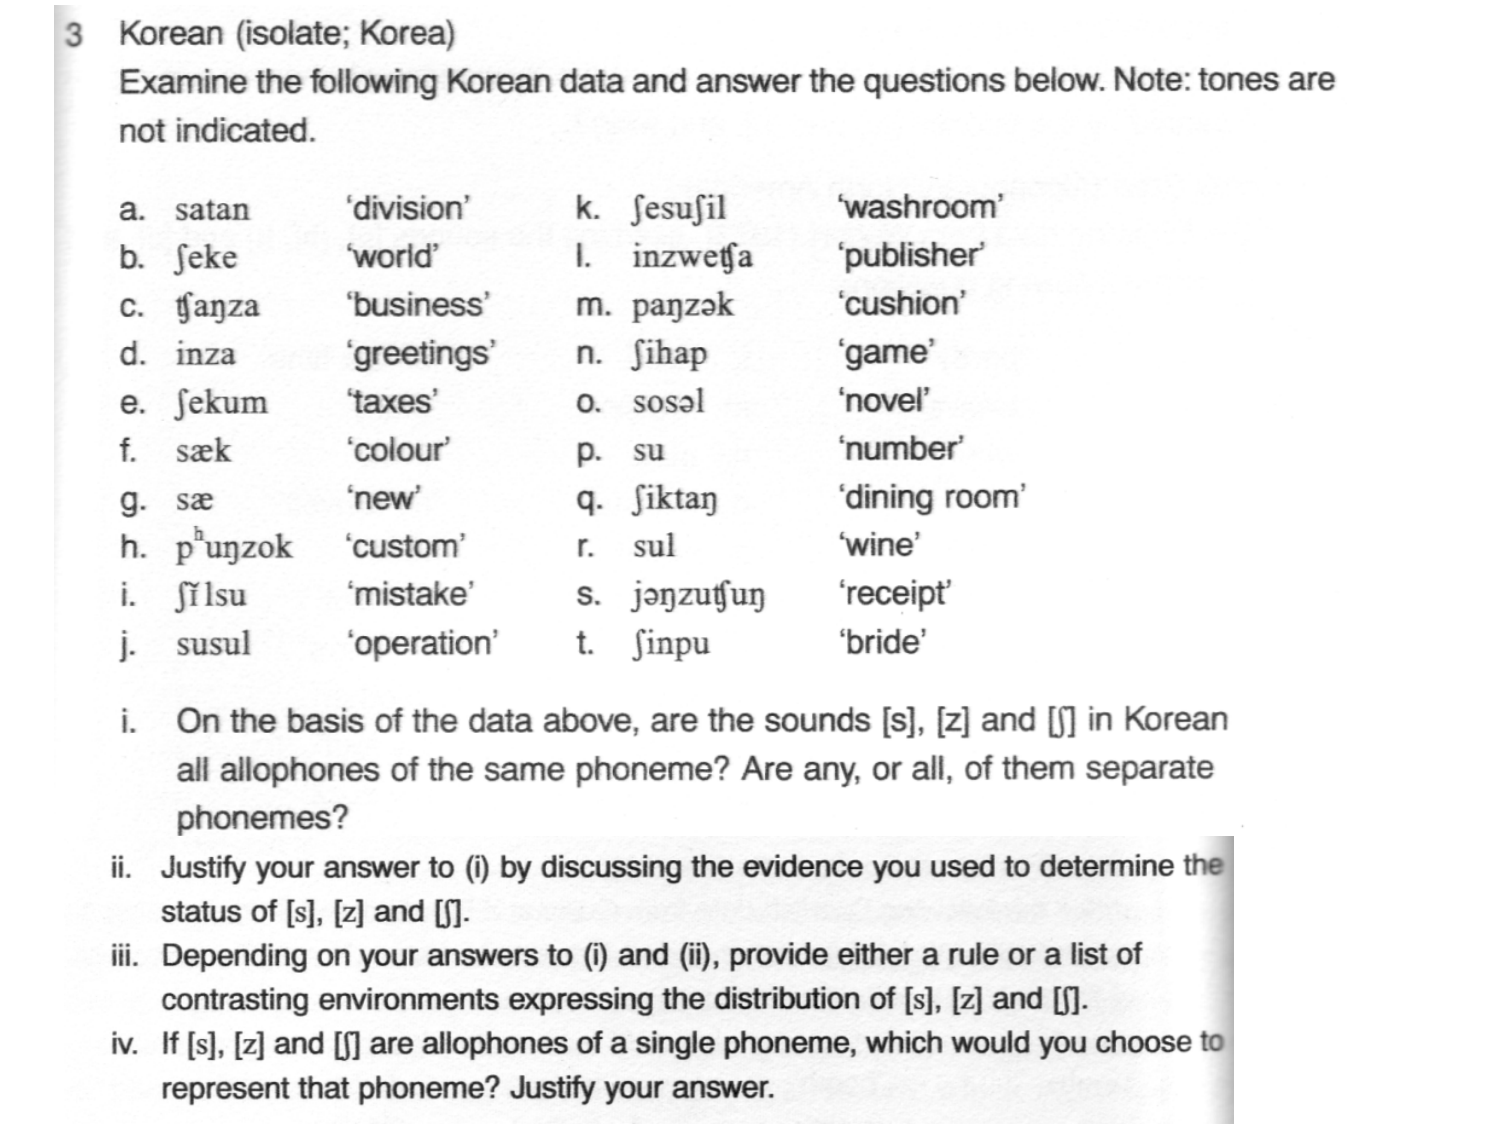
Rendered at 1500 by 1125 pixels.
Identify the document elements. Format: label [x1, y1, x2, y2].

picture [54, 5, 1347, 1124]
